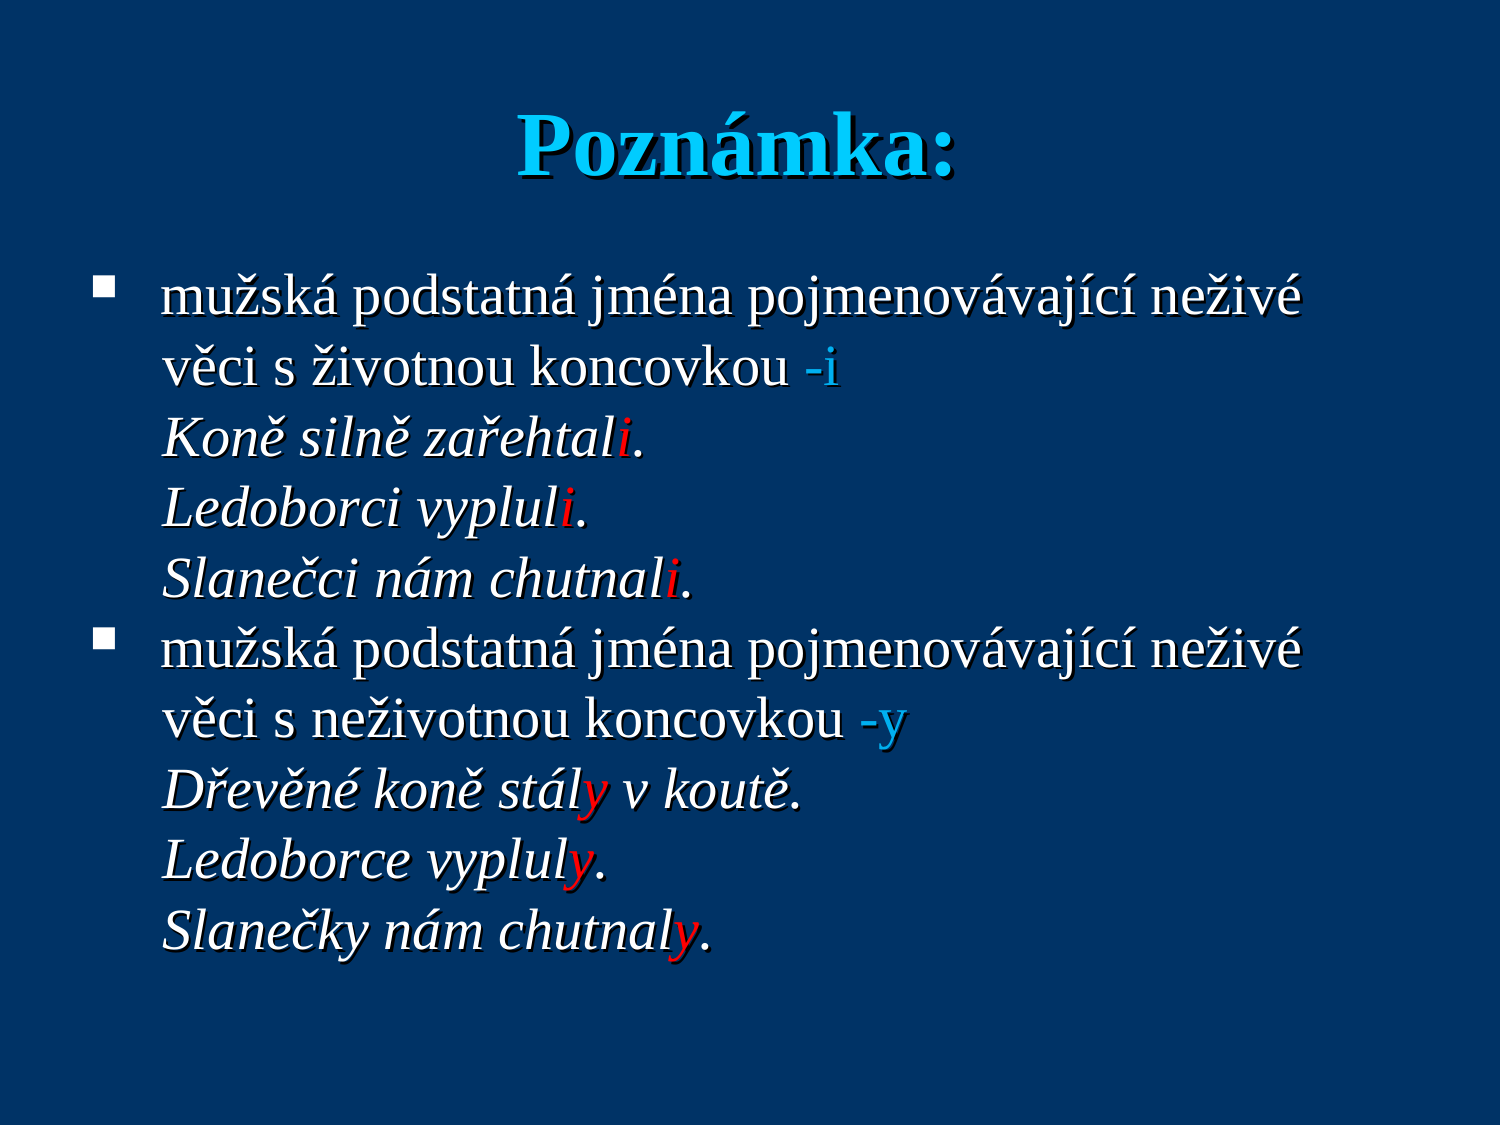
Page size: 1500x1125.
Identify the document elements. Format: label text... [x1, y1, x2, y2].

text_box Poznámka: [75, 45, 1426, 233]
text_box mužská podstatná jména pojmenovávající neživé věci s životnou koncovkou -i Koně silně zařehtali. Ledoborci vypluli. Slanečci nám chutnali. mužská podstatná jména pojmenovávající neživé věci s neživotnou koncovkou -y Dřevěné koně stály v koutě. Ledoborce vypluly. Slanečky nám chutnaly. [75, 262, 1426, 1005]
